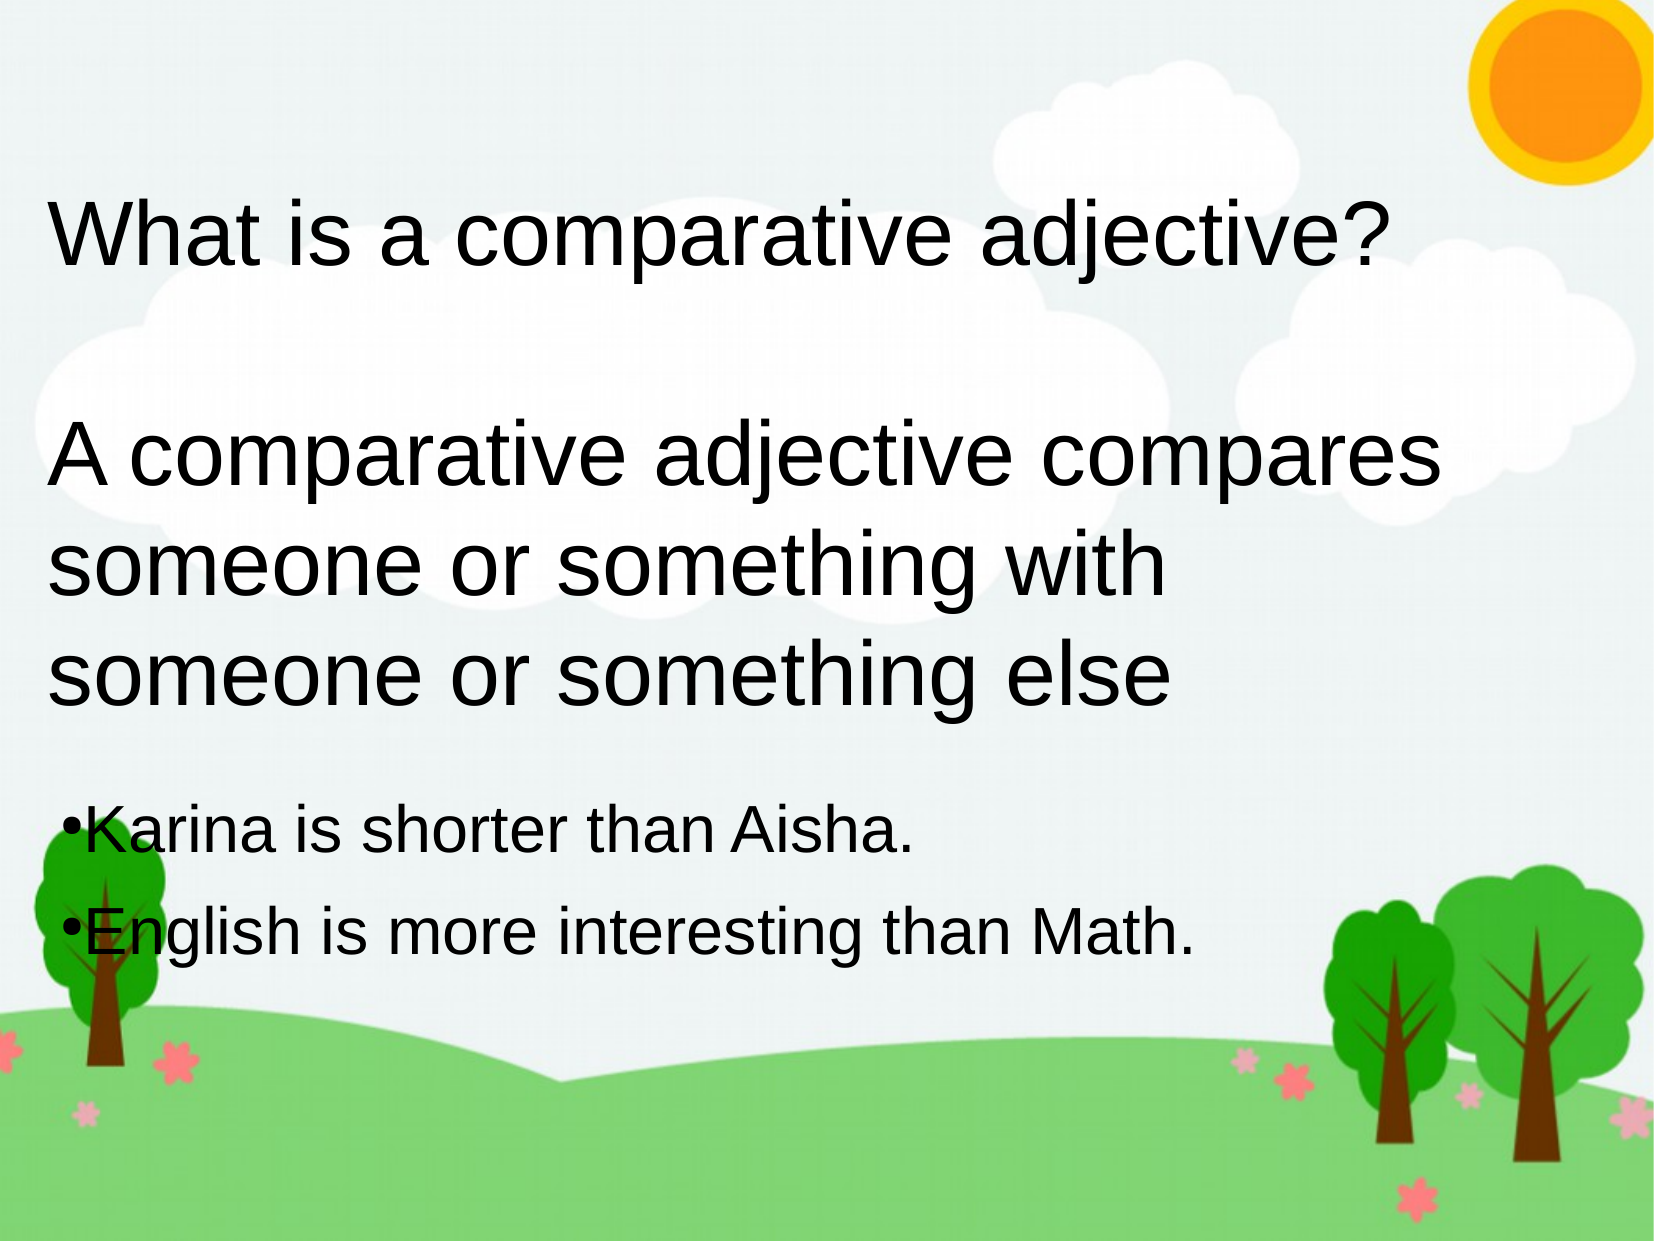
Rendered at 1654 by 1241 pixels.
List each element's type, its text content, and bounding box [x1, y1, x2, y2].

title What is a comparative adjective? A comparative adjective compares someone or something with someone or something else [47, 173, 1512, 687]
list Karina is shorter than Aisha. English is more interesting than Math. [60, 795, 1211, 985]
